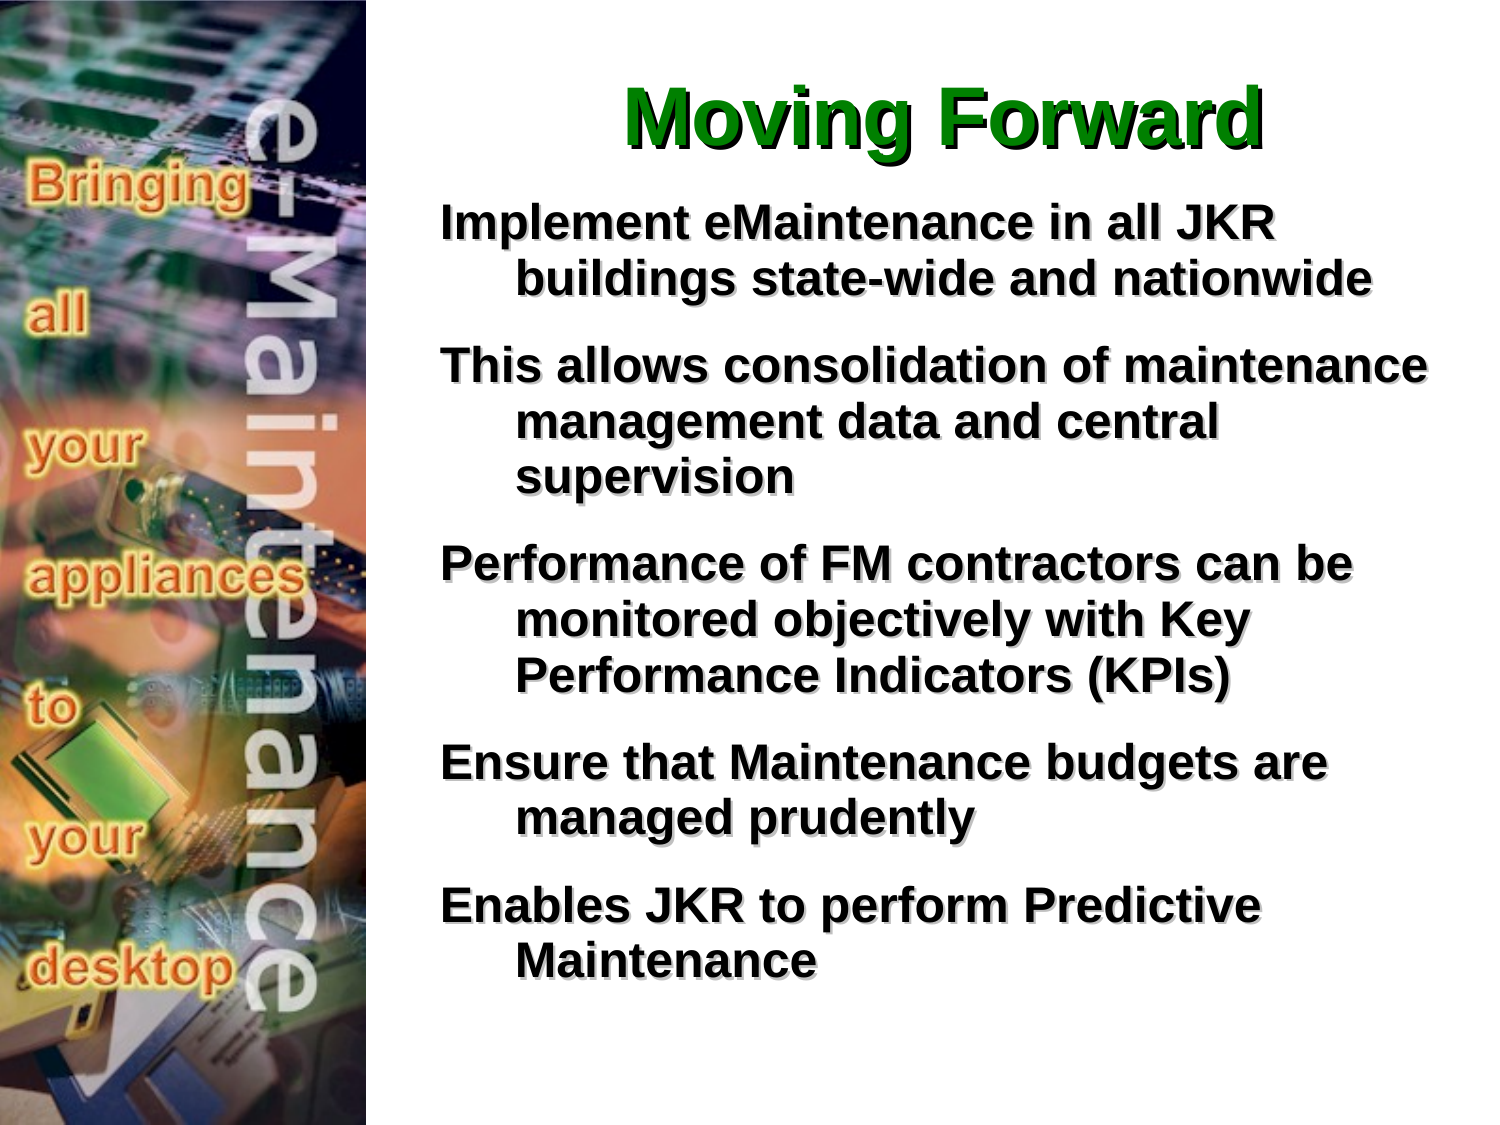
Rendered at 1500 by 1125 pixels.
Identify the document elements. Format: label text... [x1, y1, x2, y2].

picture [0, 0, 366, 1125]
text_box Moving Forward Implement eMaintenance in all JKR buildings state-wide and nationwide This allows consolidation of maintenance management data and central supervision Performance of FM contractors can be monitored objectively with Key Performance Indicators (KPIs) Ensure that Maintenance budgets are managed prudently Enables JKR to perform Predictive Maintenance [425, 62, 1463, 997]
